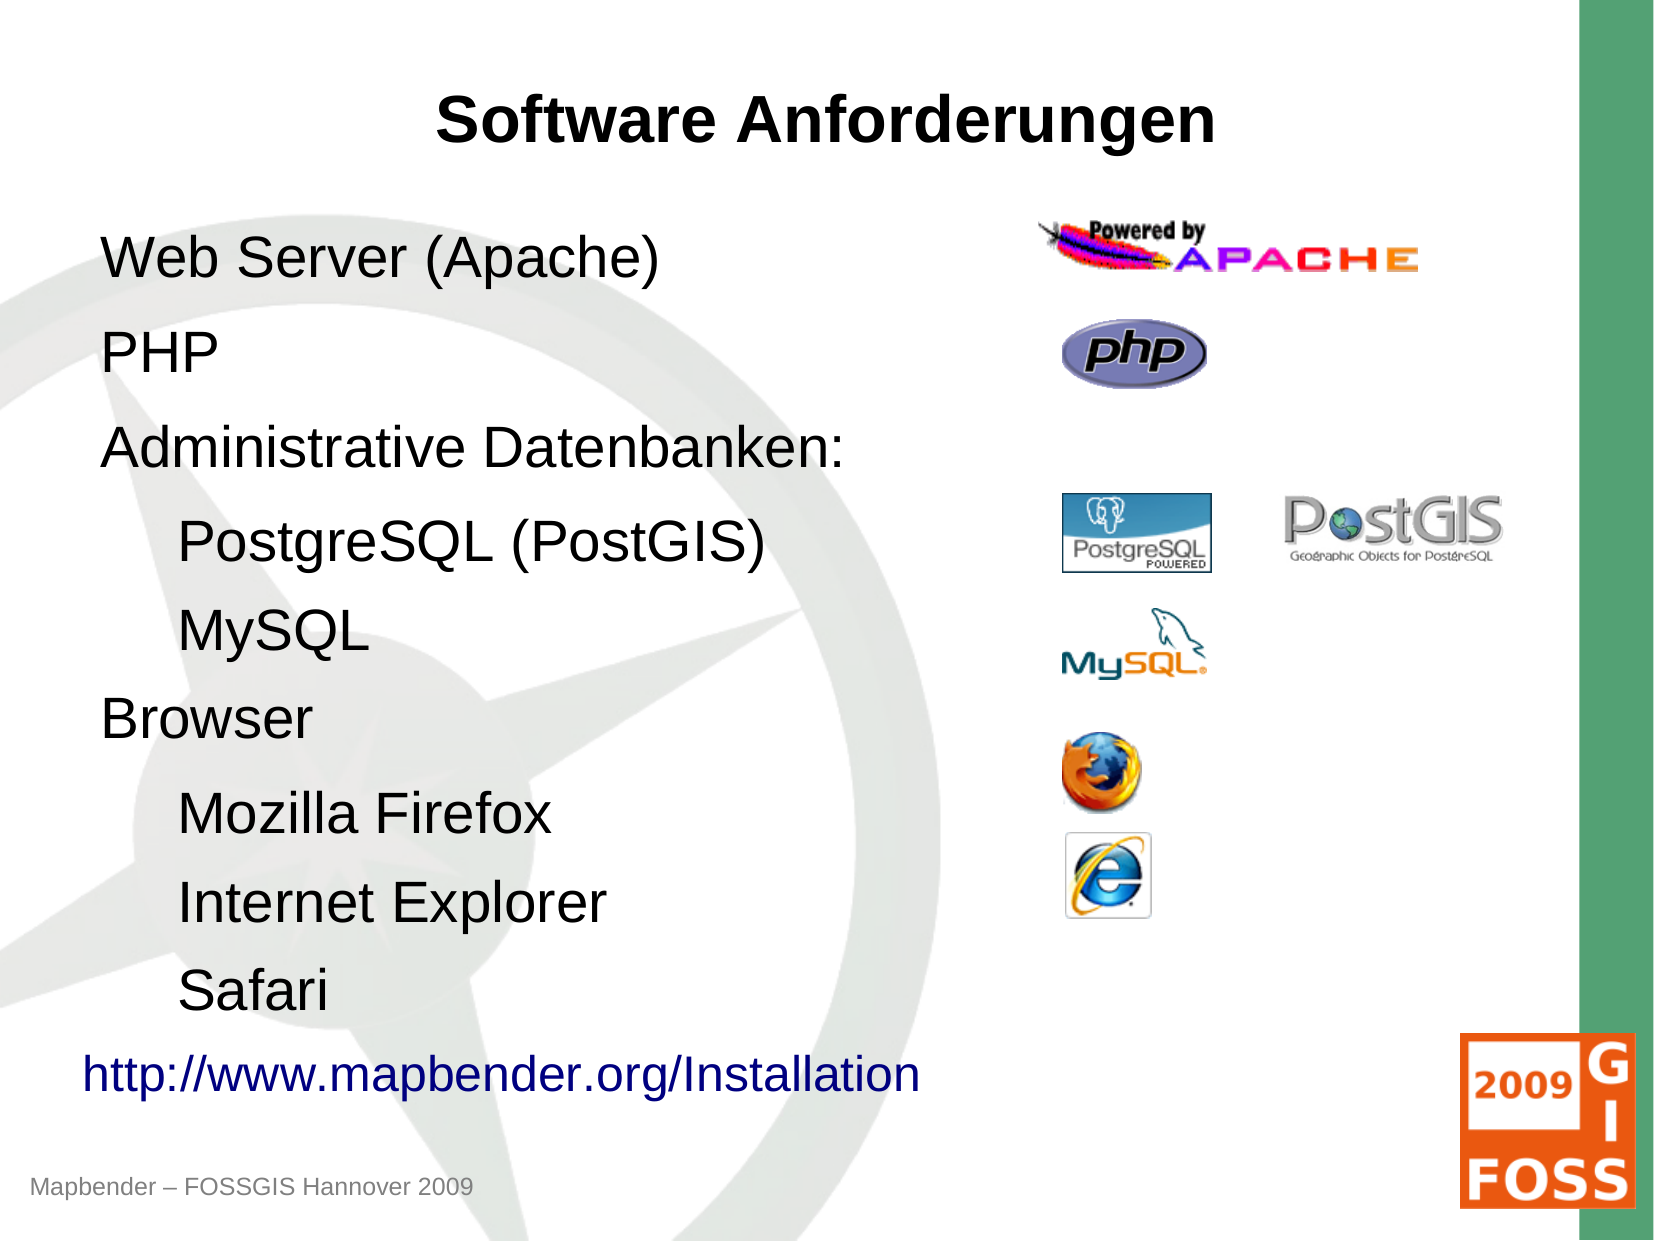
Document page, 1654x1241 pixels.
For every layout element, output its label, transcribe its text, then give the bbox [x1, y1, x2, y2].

picture [1062, 608, 1207, 680]
picture [1062, 318, 1207, 390]
list Web Server (Apache) PHP Administrative Datenbanken: PostgreSQL (PostGIS) MySQL Browser Mozilla Firefox Internet Explorer Safari http://www.mapbender.org/Installation [82, 225, 1004, 1177]
title Software Anforderungen [82, 31, 1571, 207]
picture [1038, 220, 1418, 272]
picture [1062, 732, 1142, 814]
picture [1460, 1033, 1636, 1209]
picture [1062, 493, 1212, 573]
picture [1278, 490, 1506, 567]
picture [1065, 832, 1152, 919]
picture [0, 192, 1020, 1241]
